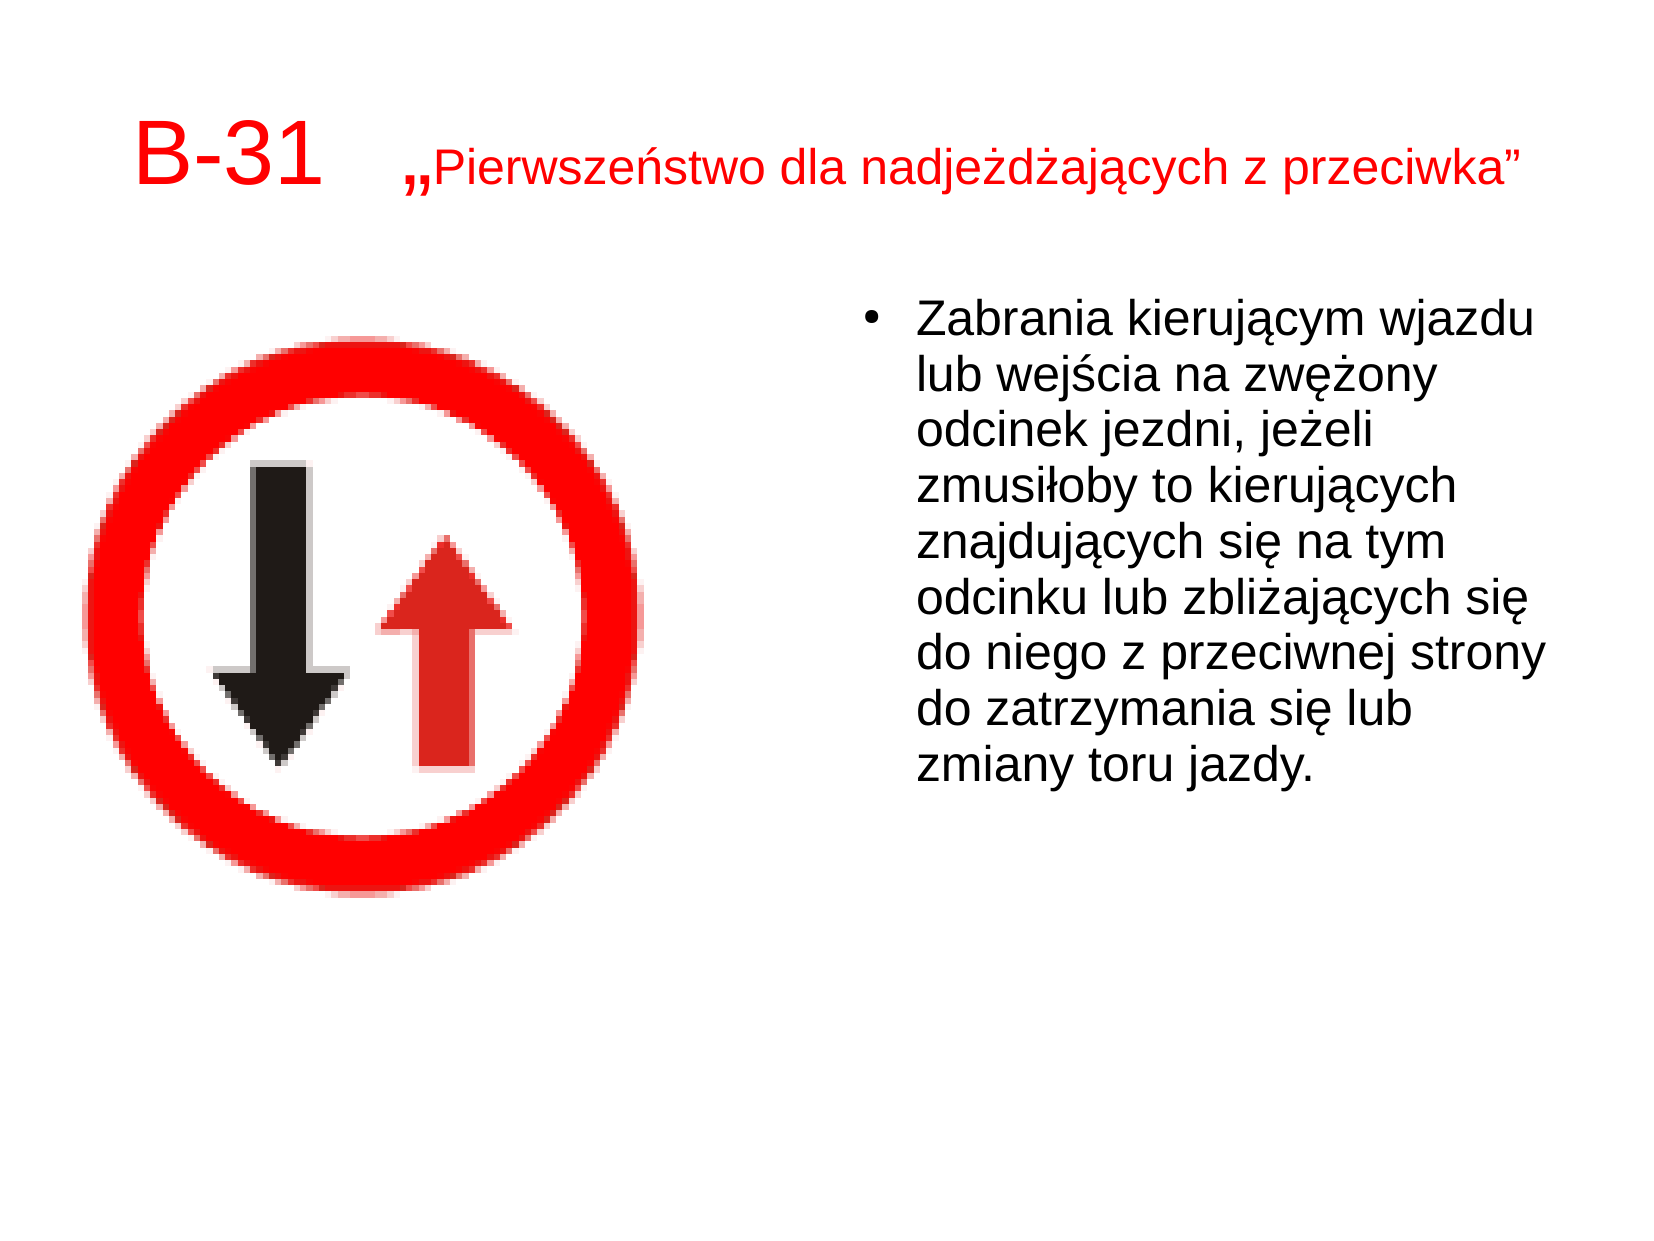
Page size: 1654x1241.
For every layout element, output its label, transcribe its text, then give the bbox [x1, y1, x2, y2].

list Zabrania kierującym wjazdu lub wejścia na zwężony odcinek jezdni, jeżeli zmusiłoby to kierujących znajdujących się na tym odcinku lub zbliżających się do niego z przeciwnej strony do zatrzymania się lub zmiany toru jazdy. [845, 290, 1572, 1094]
title B-31 „Pierwszeństwo dla nadjeżdżających z przeciwka” [82, 56, 1571, 250]
picture [82, 336, 644, 898]
